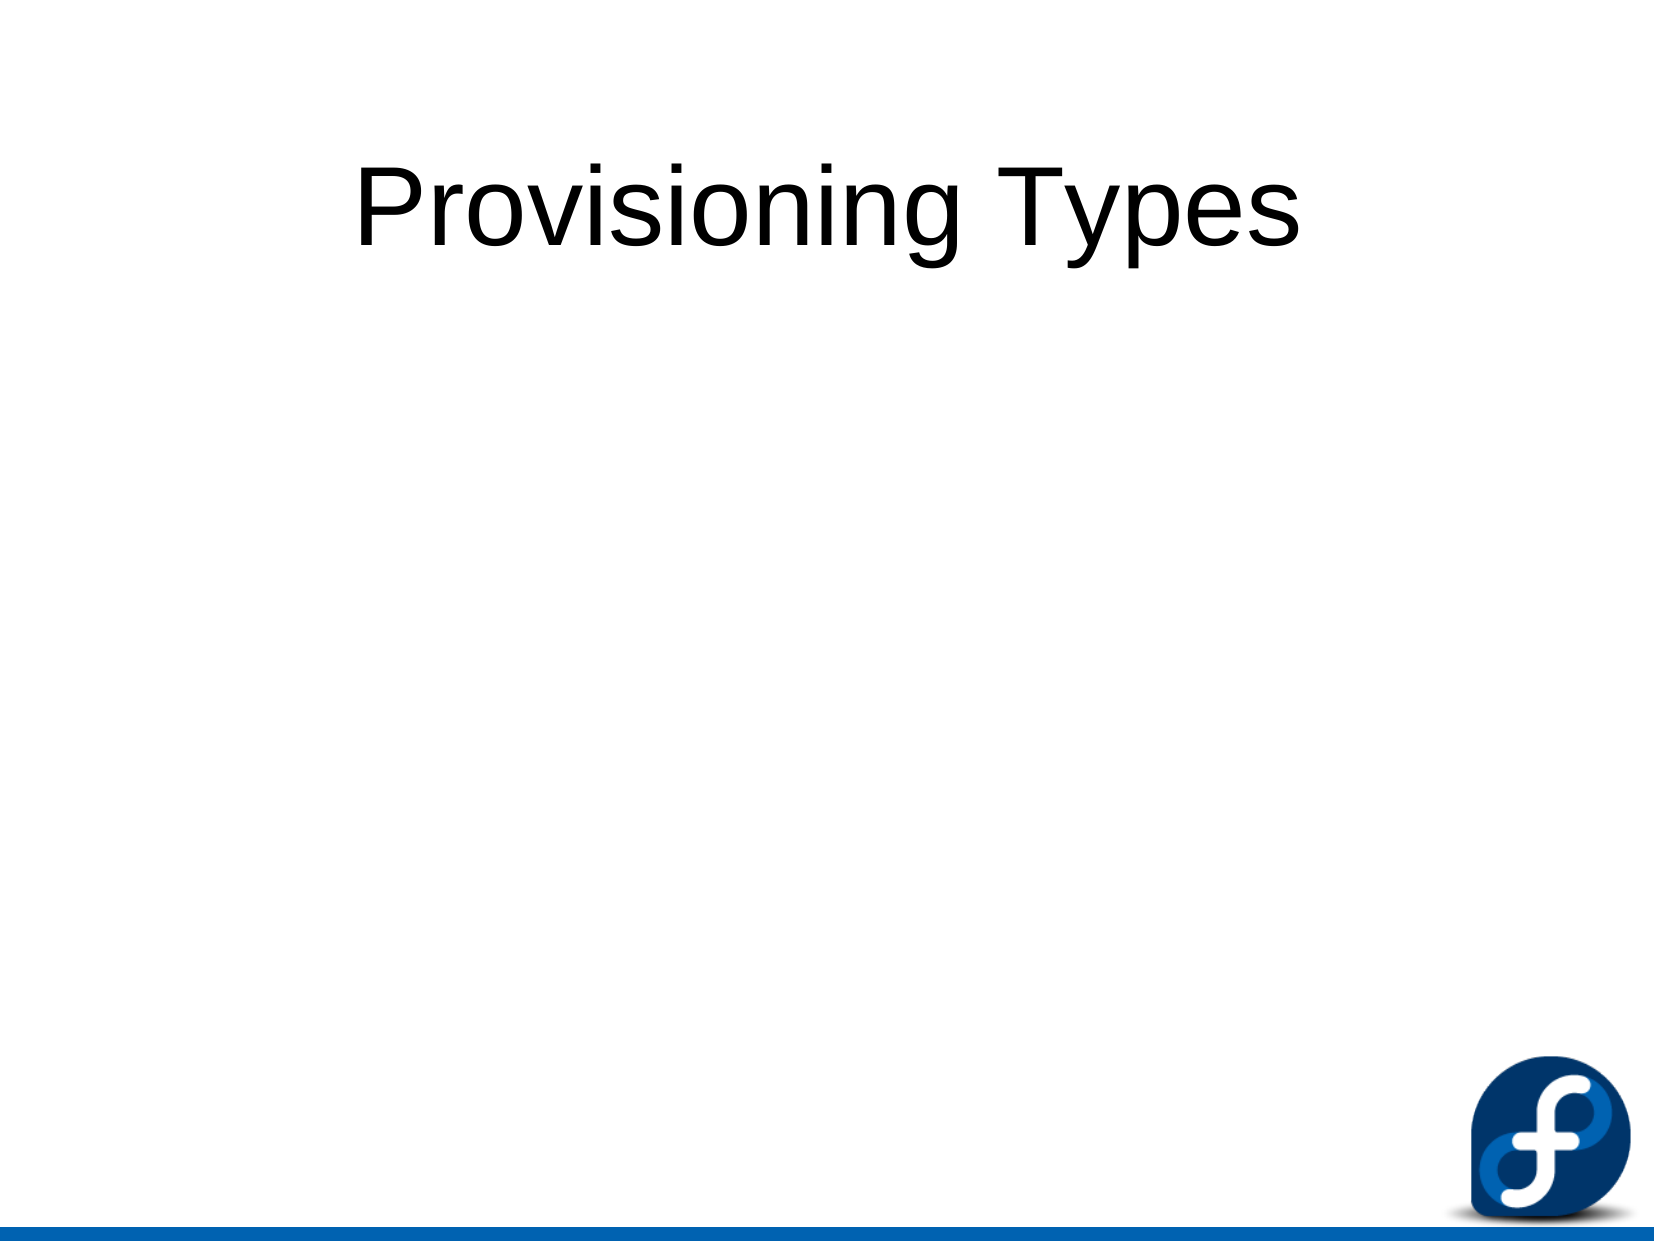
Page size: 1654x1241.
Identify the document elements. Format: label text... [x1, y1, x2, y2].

picture [1438, 1055, 1645, 1229]
title Provisioning Types [121, 102, 1534, 310]
